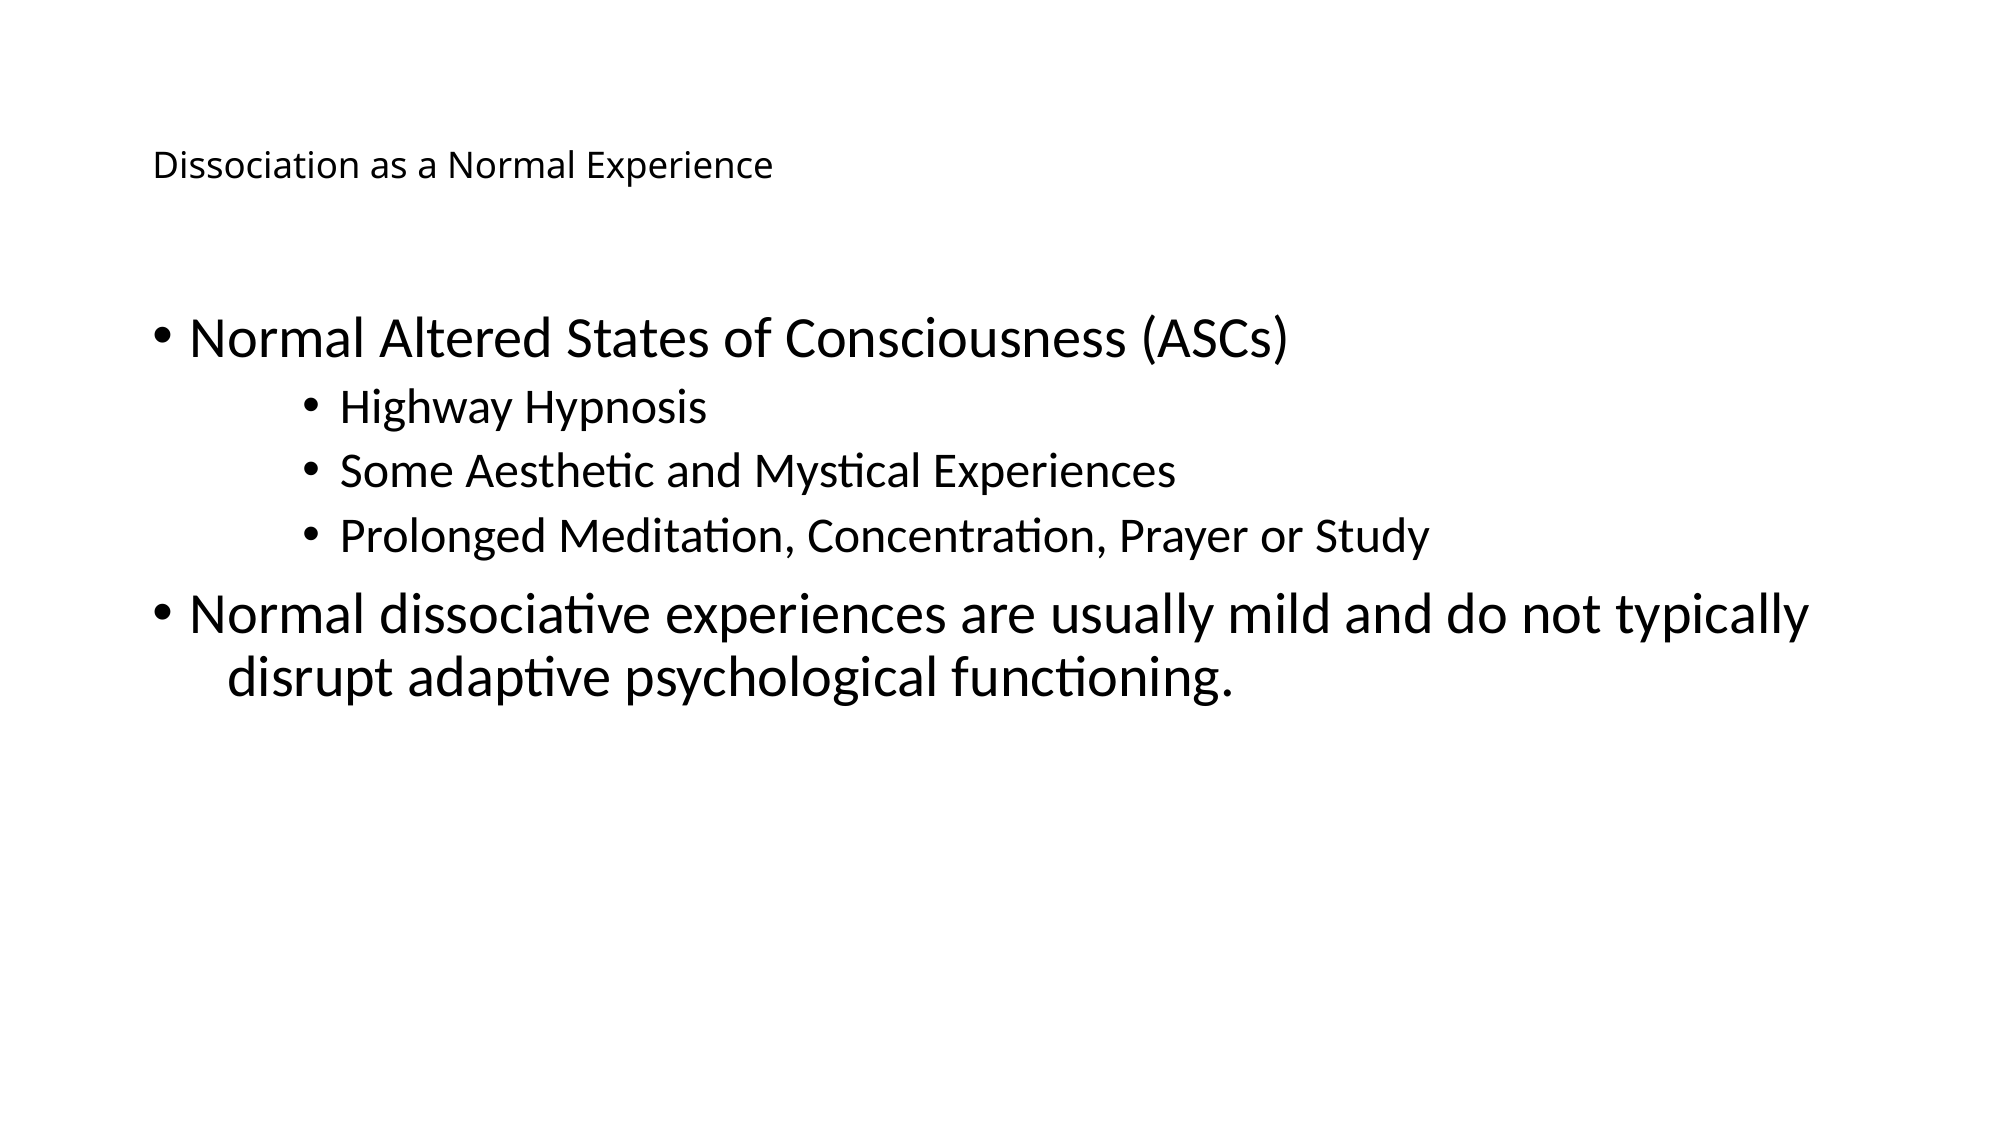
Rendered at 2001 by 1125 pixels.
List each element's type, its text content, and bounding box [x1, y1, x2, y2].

list Normal Altered States of Consciousness (ASCs) Highway Hypnosis Some Aesthetic and Mystical Experiences Prolonged Meditation, Concentration, Prayer or Study Normal dissociative experiences are usually mild and do not typically disrupt adaptive psychological functioning. [137, 299, 1863, 1014]
title Dissociation as a Normal Experience [137, 59, 1863, 278]
